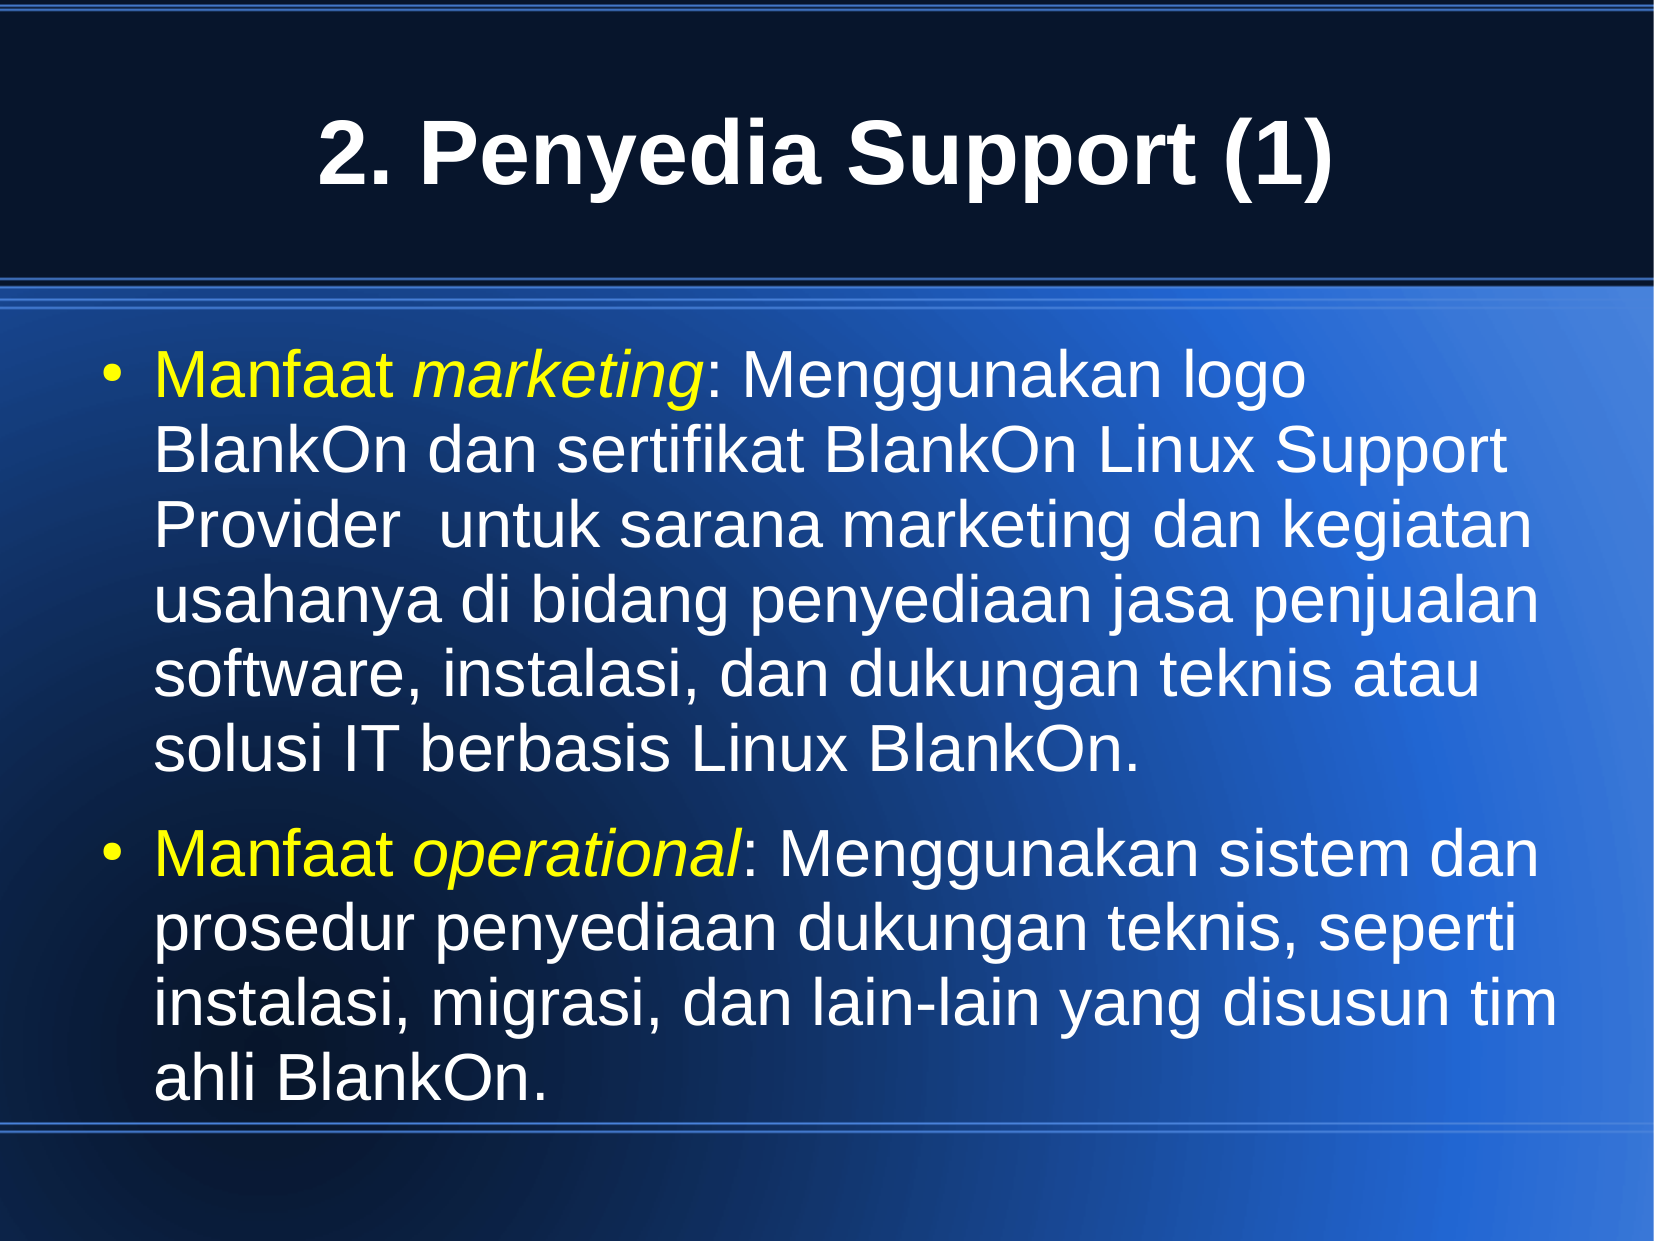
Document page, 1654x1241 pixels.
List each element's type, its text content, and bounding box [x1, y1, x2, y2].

list Manfaat marketing: Menggunakan logo BlankOn dan sertifikat BlankOn Linux Support Provider untuk sarana marketing dan kegiatan usahanya di bidang penyediaan jasa penjualan software, instalasi, dan dukungan teknis atau solusi IT berbasis Linux BlankOn. Manfaat operational: Menggunakan sistem dan prosedur penyediaan dukungan teknis, seperti instalasi, migrasi, dan lain-lain yang disusun tim ahli BlankOn. [82, 337, 1571, 1142]
picture [0, 0, 1654, 1241]
title 2. Penyedia Support (1) [82, 49, 1571, 257]
